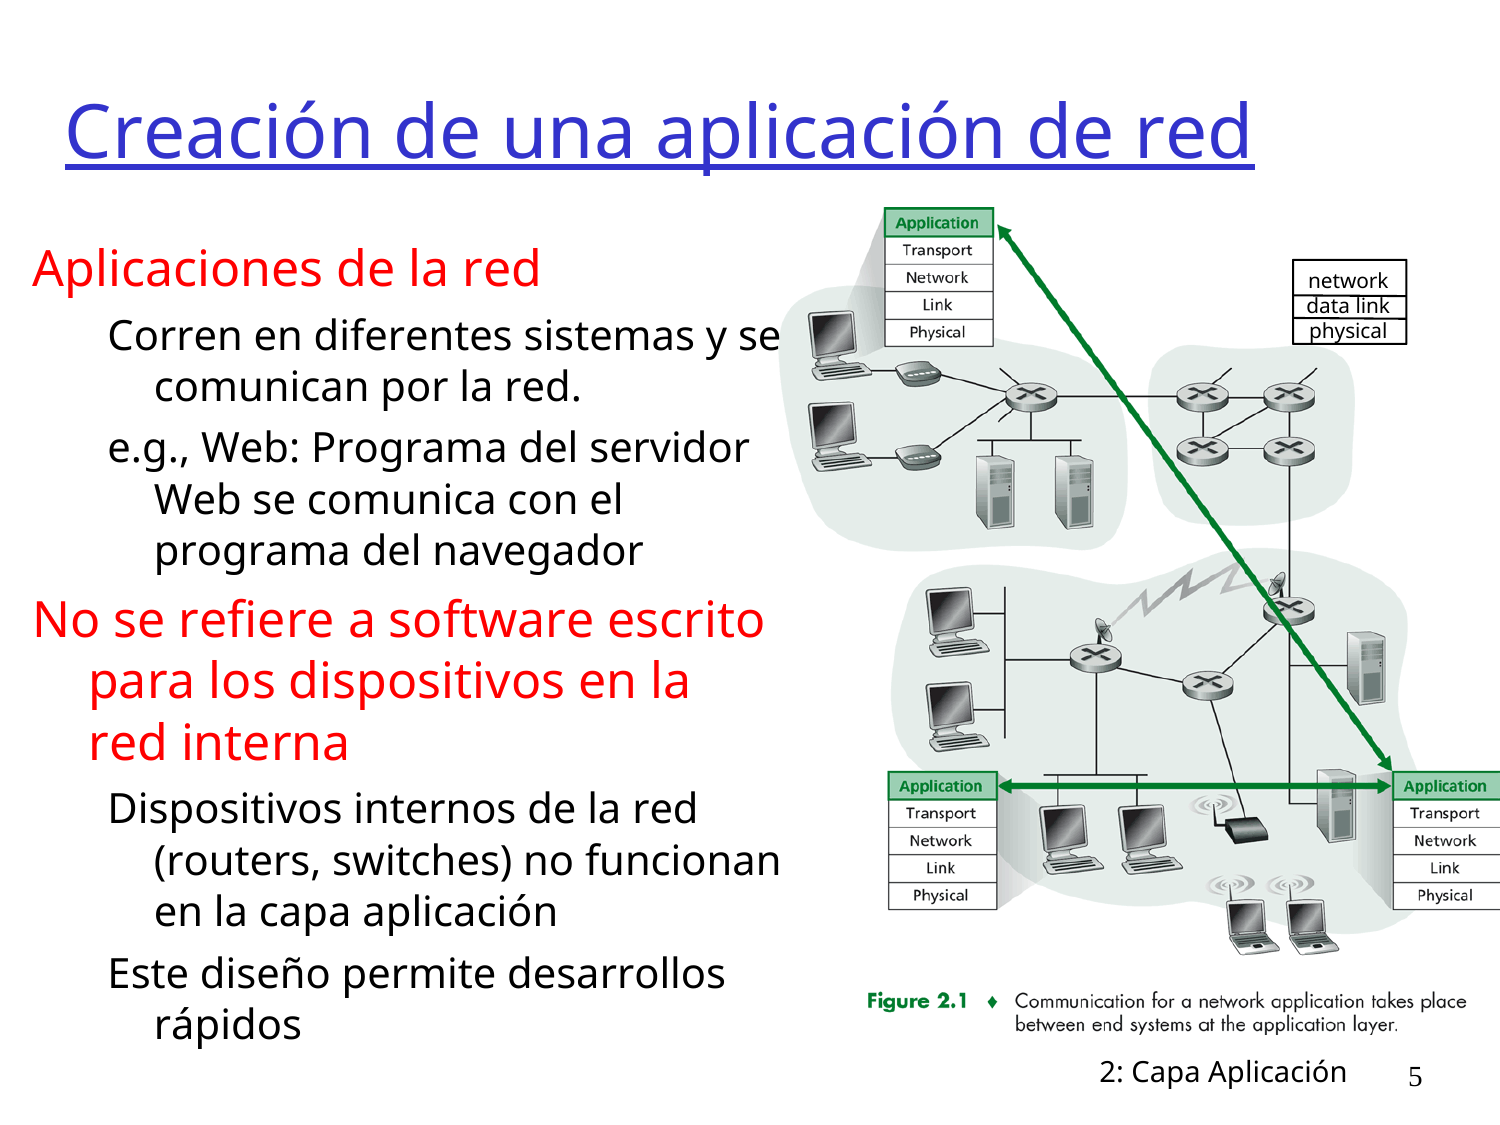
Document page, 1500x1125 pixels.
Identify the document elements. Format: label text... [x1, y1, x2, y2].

list Aplicaciones de la red Corren en diferentes sistemas y se comunican por la red. e.g., Web: Programa del servidor Web se comunica con el programa del navegador No se refiere a software escrito para los dispositivos en la red interna Dispositivos internos de la red (routers, switches) no funcionan en la capa aplicación Este diseño permite desarrollos rápidos [17, 229, 798, 1081]
picture [778, 207, 1500, 1035]
text_box network data link physical [1281, 259, 1416, 351]
title Creación de una aplicación de red [49, 37, 1425, 225]
